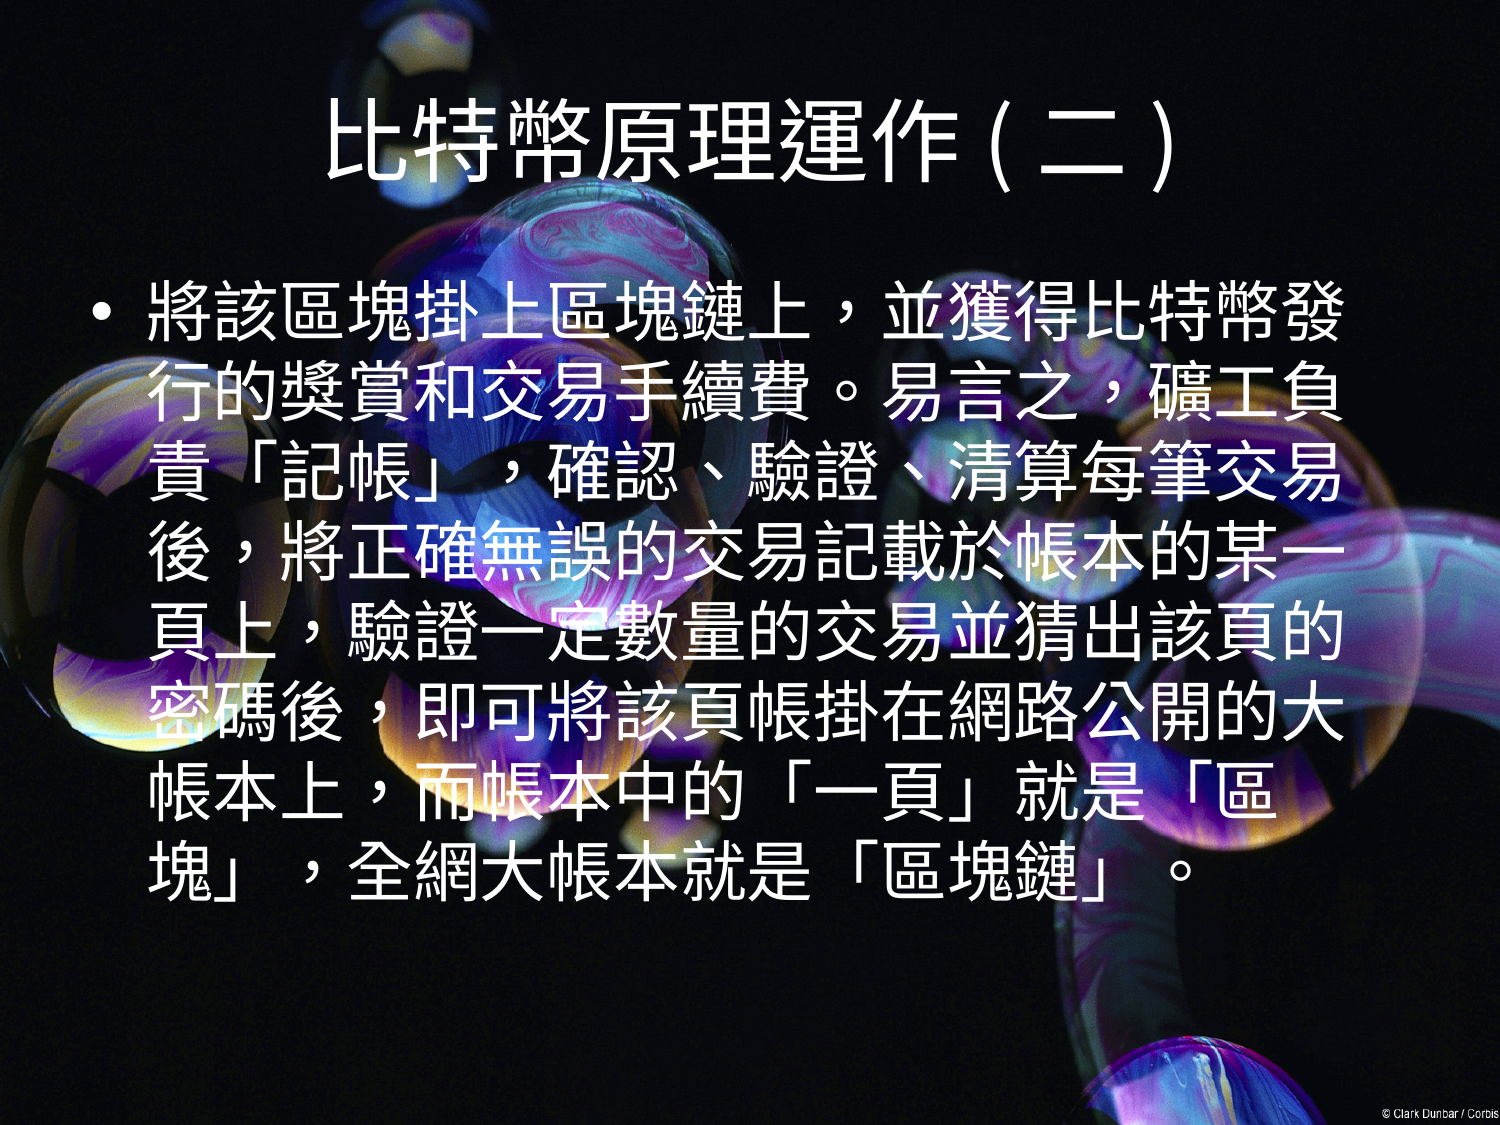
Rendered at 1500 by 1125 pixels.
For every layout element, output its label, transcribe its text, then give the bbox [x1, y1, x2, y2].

title 比特幣原理運作(二) [75, 45, 1425, 233]
picture [0, 0, 1500, 1125]
list 將該區塊掛上區塊鏈上，並獲得比特幣發行的獎賞和交易手續費。易言之，礦工負責「記帳」，確認、驗證、清算每筆交易後，將正確無誤的交易記載於帳本的某一頁上，驗證一定數量的交易並猜出該頁的密碼後，即可將該頁帳掛在網路公開的大帳本上，而帳本中的「一頁」就是「區塊」，全網大帳本就是「區塊鏈」。 [75, 262, 1425, 1005]
